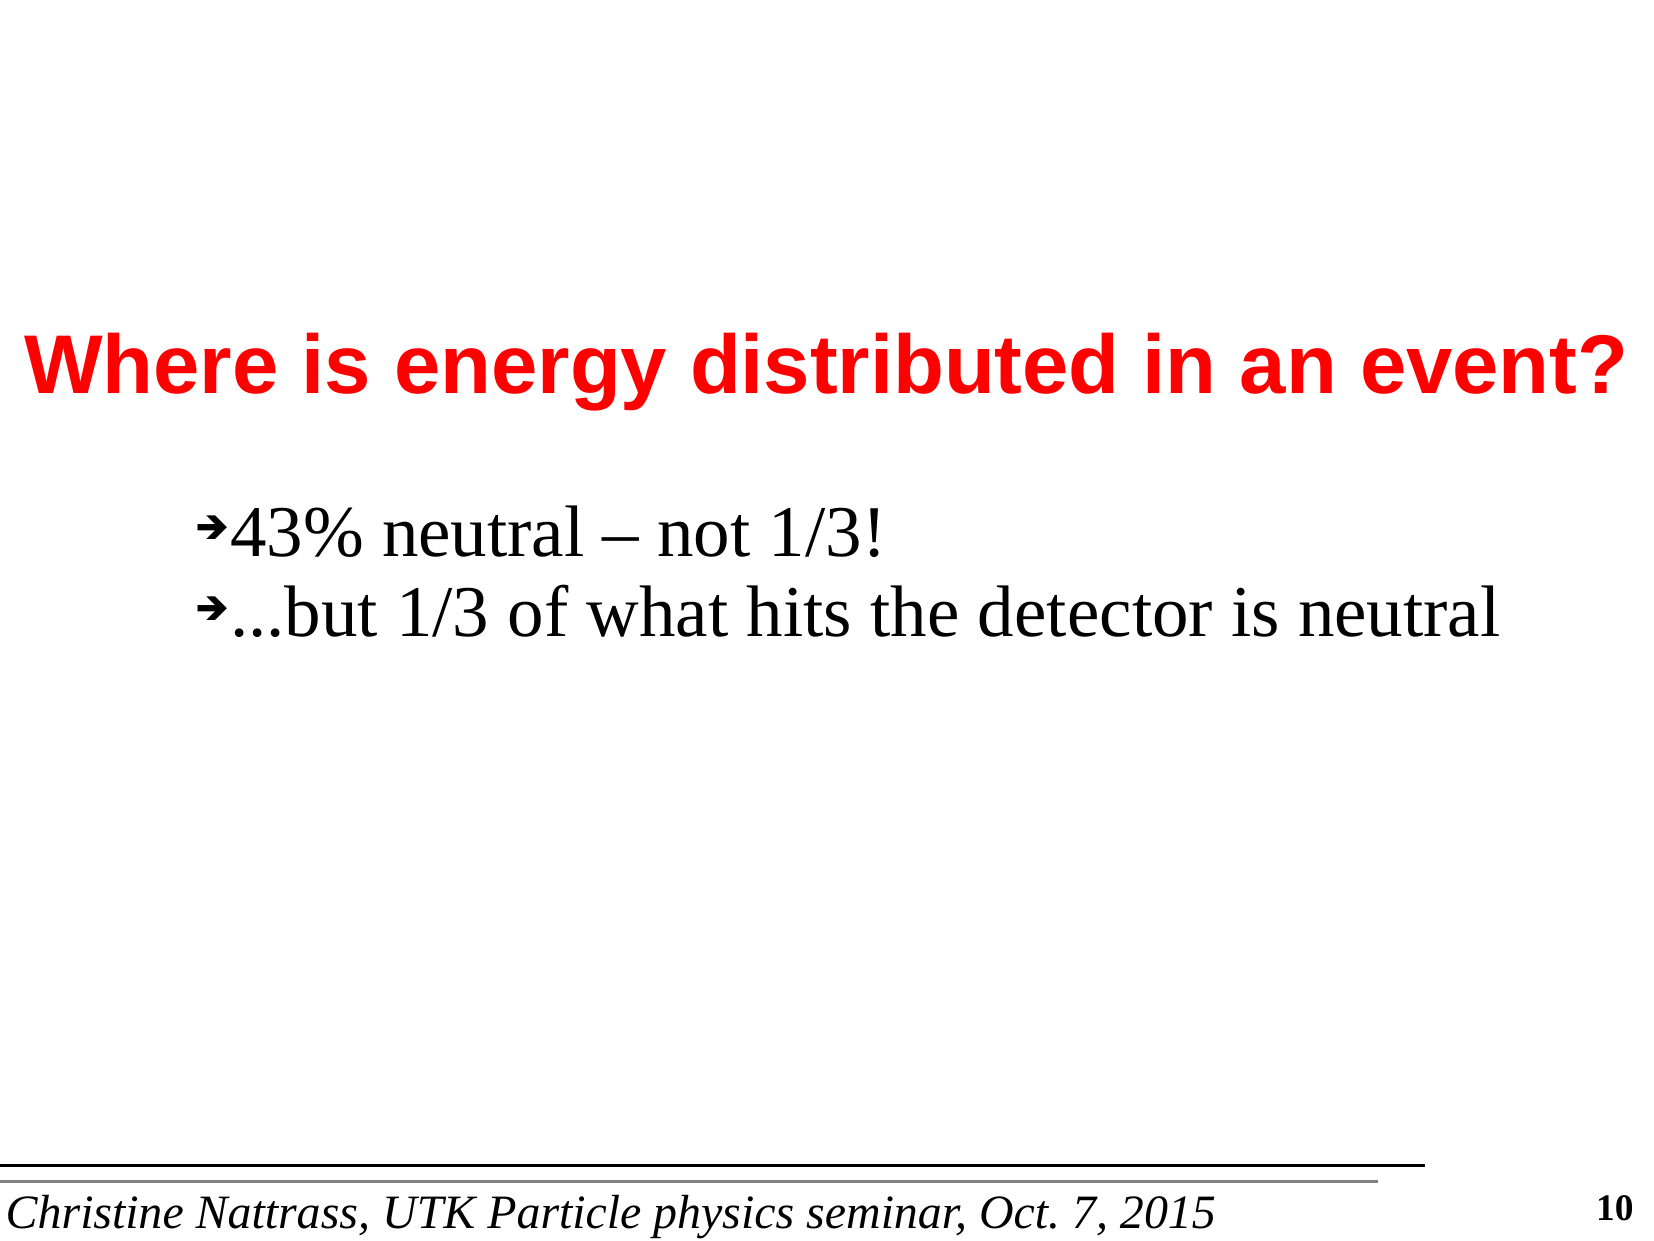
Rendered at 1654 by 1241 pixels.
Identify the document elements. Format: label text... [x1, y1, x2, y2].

title Where is energy distributed in an event? [0, 260, 1654, 468]
text_box 43% neutral – not 1/3! ...but 1/3 of what hits the detector is neutral [180, 483, 1621, 801]
